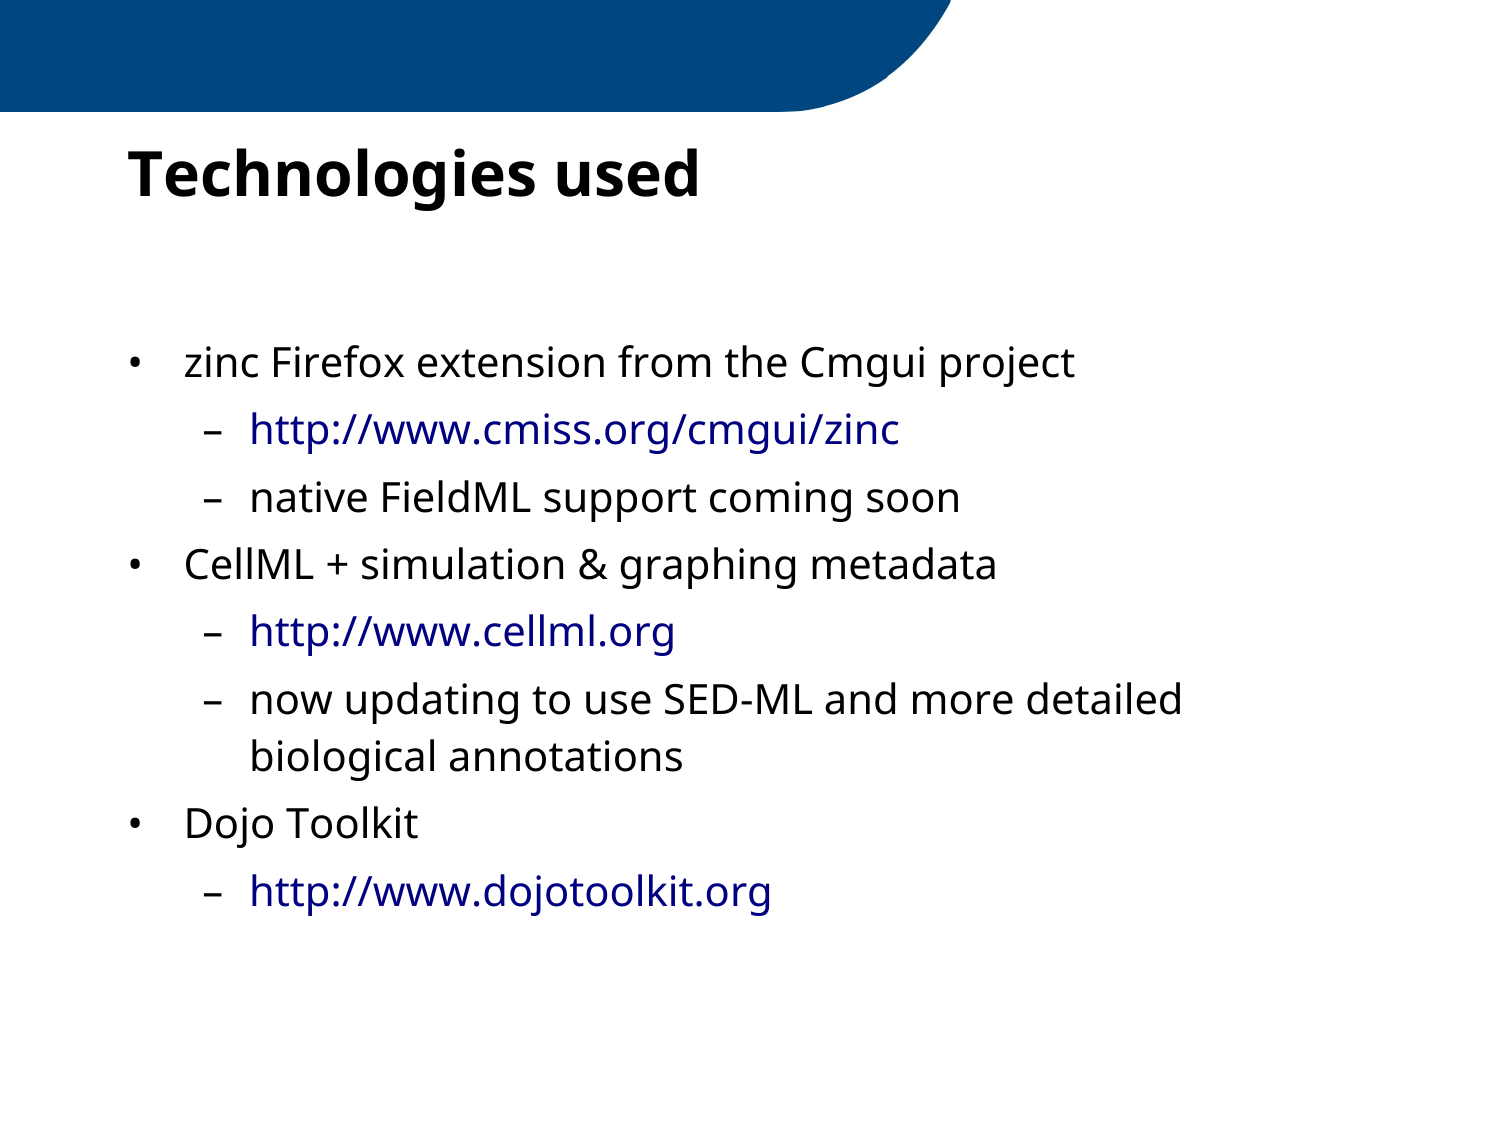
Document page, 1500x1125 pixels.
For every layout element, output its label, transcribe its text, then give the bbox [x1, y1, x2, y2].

list zinc Firefox extension from the Cmgui project http://www.cmiss.org/cmgui/zinc native FieldML support coming soon CellML + simulation & graphing metadata http://www.cellml.org now updating to use SED-ML and more detailed biological annotations Dojo Toolkit http://www.dojotoolkit.org [112, 324, 1388, 1068]
title Technologies used [112, 115, 1388, 229]
picture [0, 0, 951, 112]
